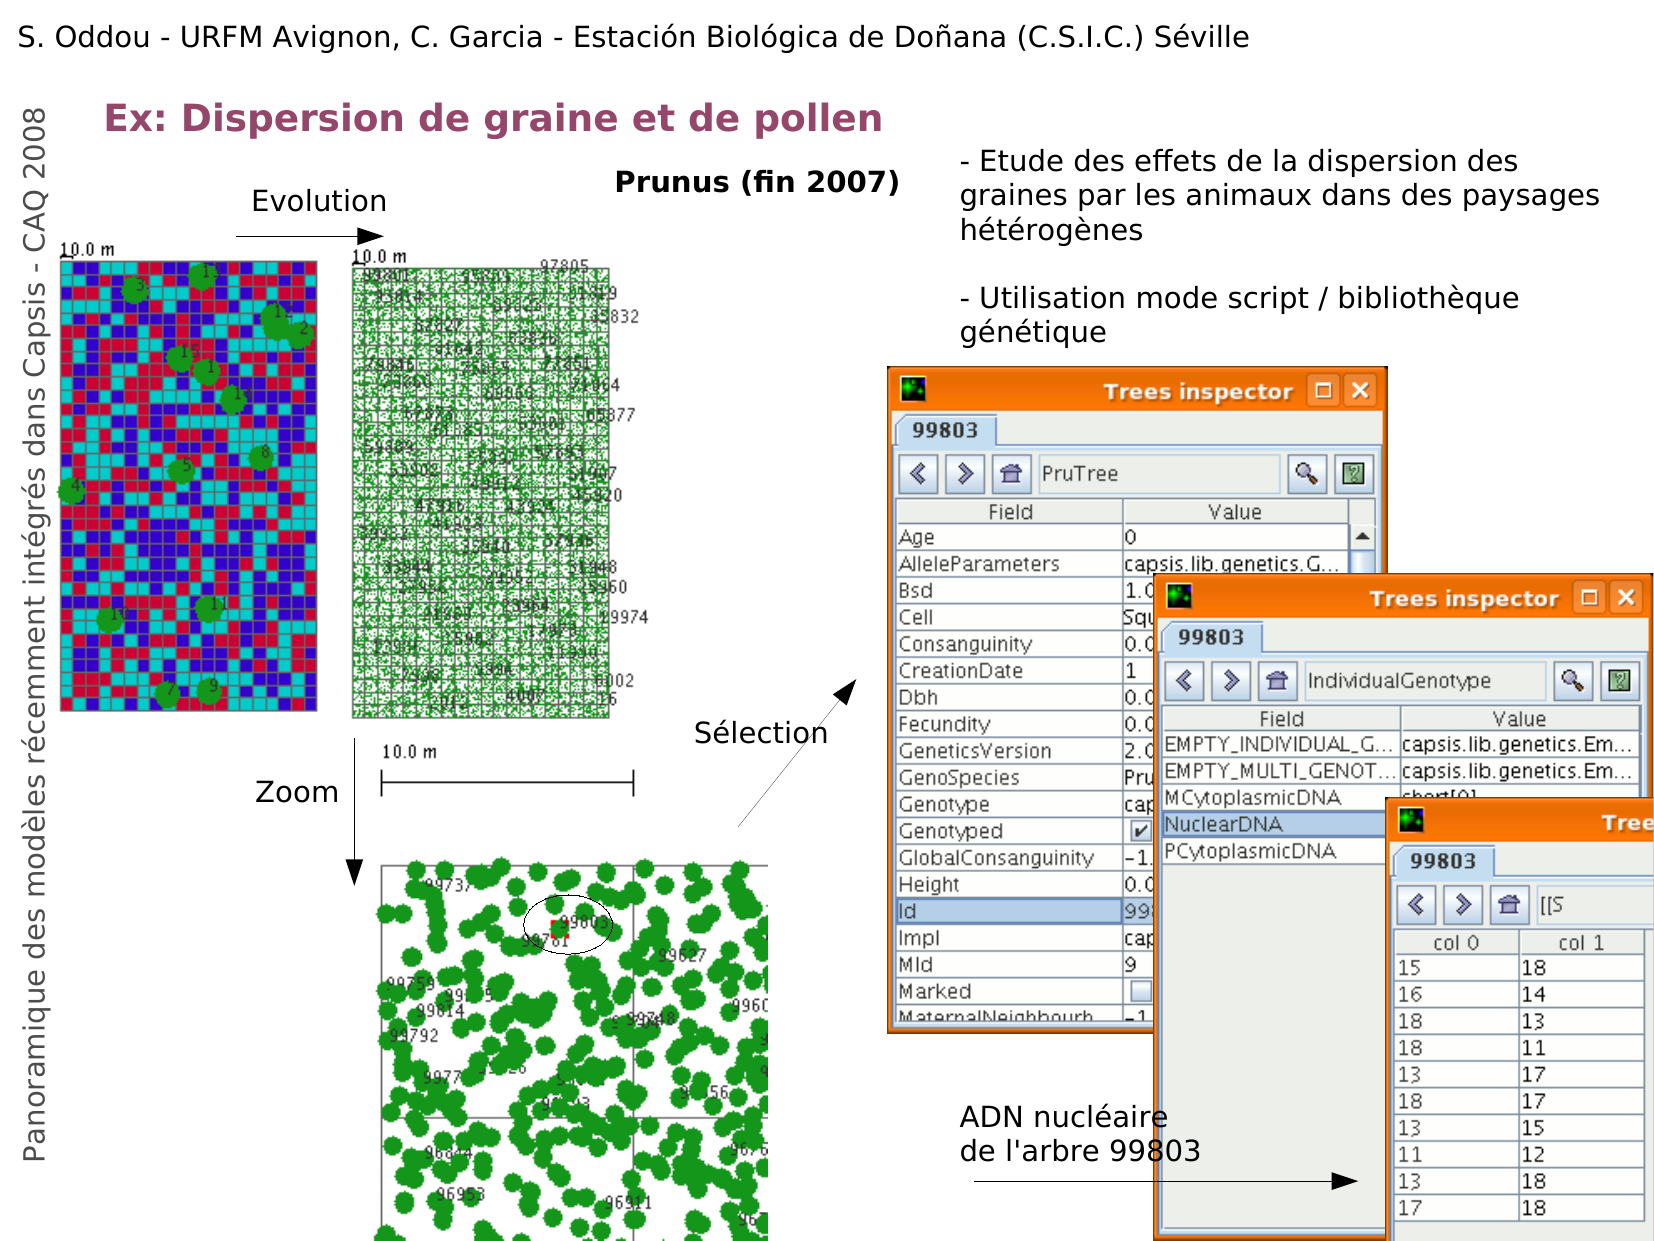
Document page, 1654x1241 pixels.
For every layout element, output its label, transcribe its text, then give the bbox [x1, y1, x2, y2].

picture [341, 730, 768, 1241]
text_box Sélection [679, 708, 857, 758]
text_box ADN nucléaire de l'arbre 99803 [944, 1092, 1270, 1176]
text_box Panoramique des modèles récemment intégrés dans Capsis - CAQ 2008 [10, 0, 60, 1241]
text_box Zoom [206, 767, 355, 817]
picture [344, 243, 650, 724]
text_box S. Oddou - URFM Avignon, C. Garcia - Estación Biológica de Doñana (C.S.I.C.) Séville [60, 13, 1595, 64]
text_box Prunus (fin 2007) [531, 158, 916, 208]
picture [60, 236, 326, 717]
picture [887, 366, 1654, 1241]
text_box Evolution [236, 177, 414, 227]
text_box - Etude des effets de la dispersion des graines par les animaux dans des paysages hétérogènes - Utilisation mode script / bibliothèque génétique [944, 136, 1625, 358]
text_box Ex: Dispersion de graine et de pollen [88, 89, 1034, 148]
